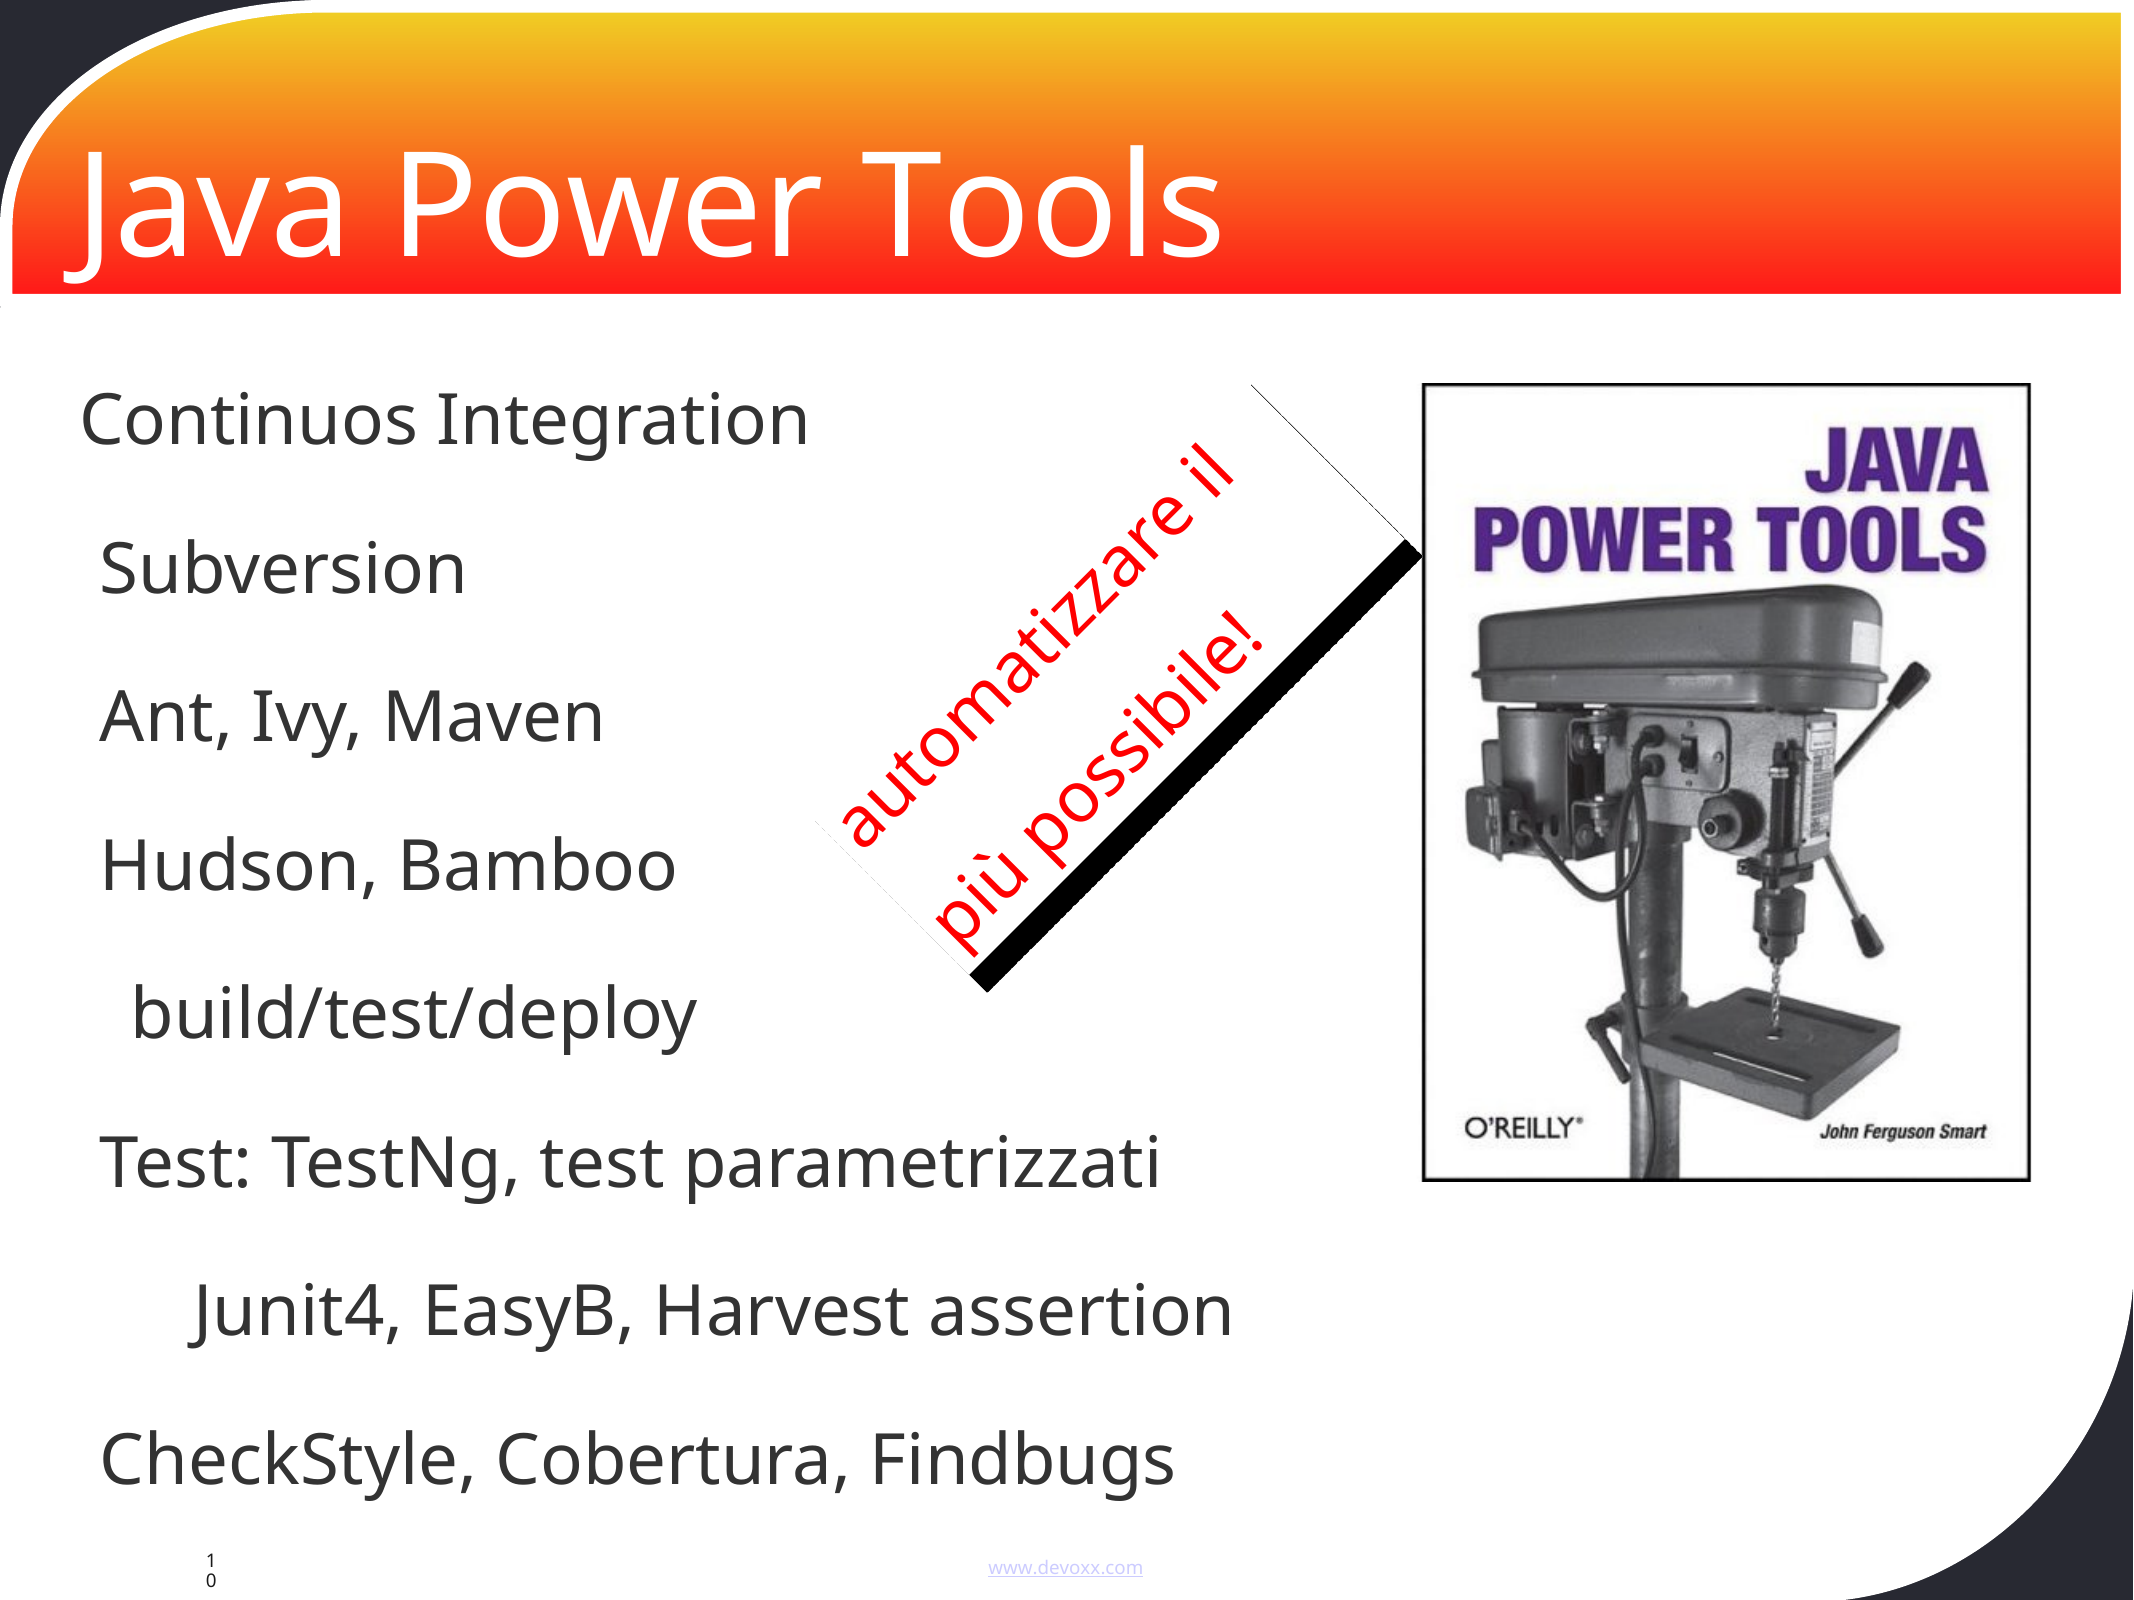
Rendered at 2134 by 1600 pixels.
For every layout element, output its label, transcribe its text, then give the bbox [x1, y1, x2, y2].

list Continuos Integration Subversion Ant, Ivy, Maven Hudson, Bamboo build/test/deploy Test: TestNg, test parametrizzati Junit4, EasyB, Harvest assertion CheckStyle, Cobertura, Findbugs [68, 358, 2032, 1517]
text_box Java Power Tools [75, 56, 2036, 286]
text_box automatizzare il più possibile! [797, 367, 1405, 975]
picture [1328, 383, 2127, 1182]
